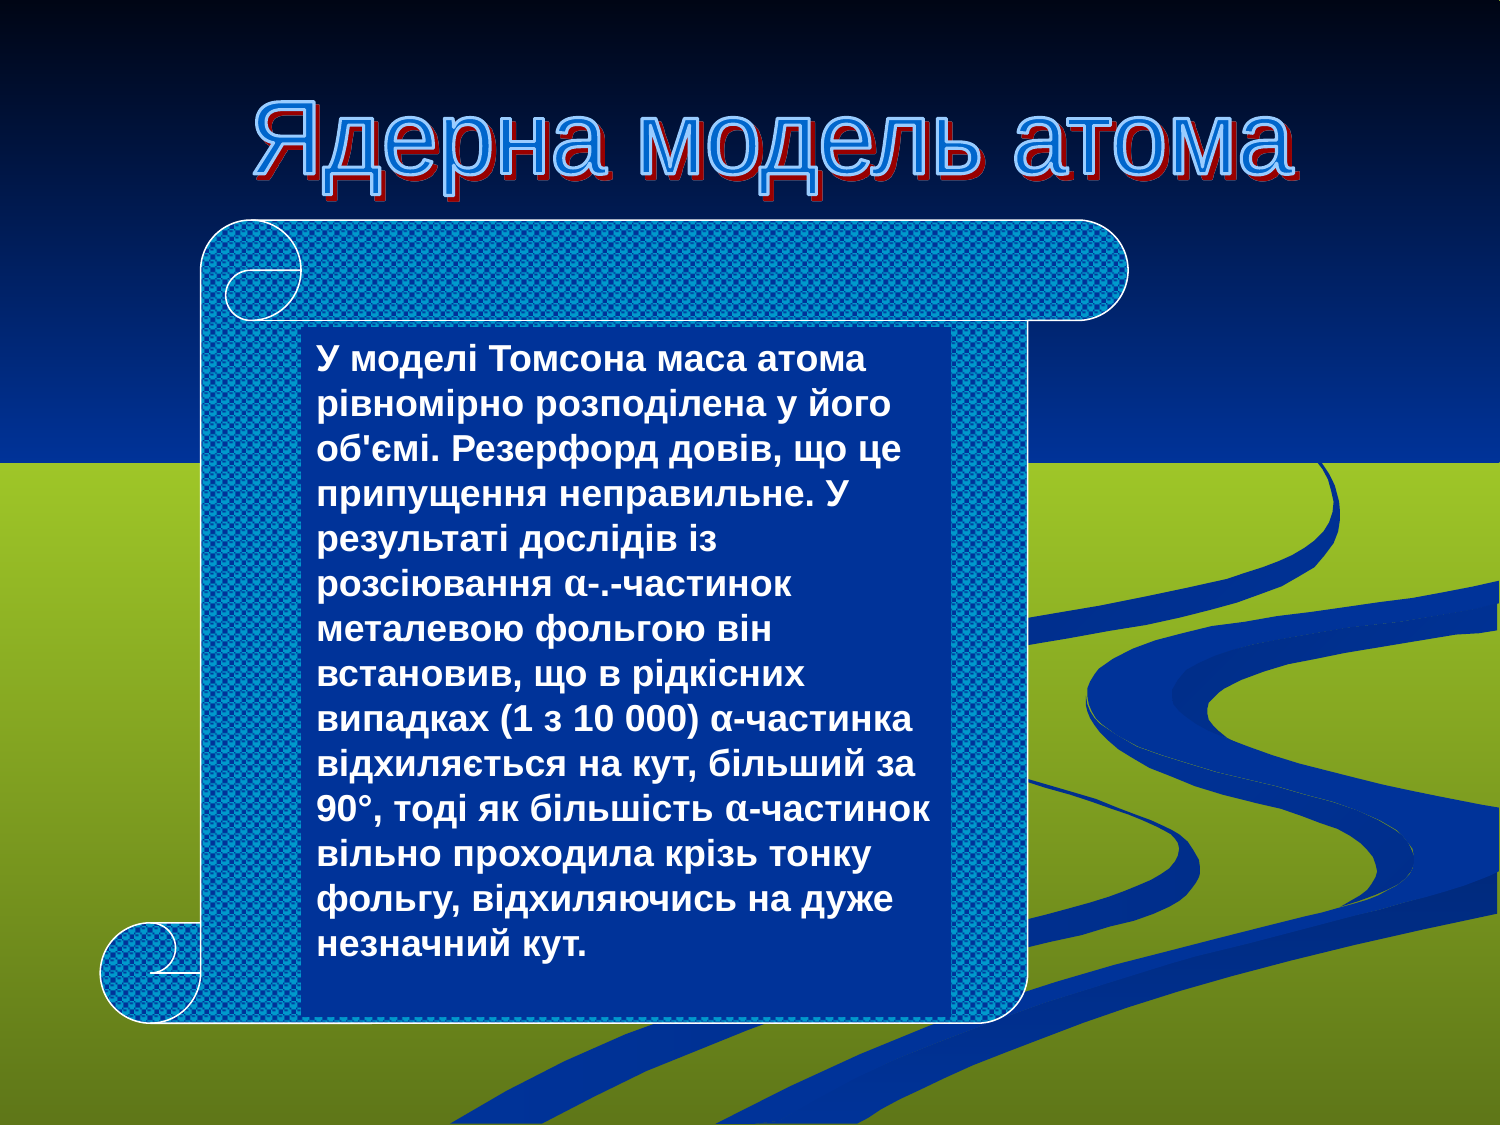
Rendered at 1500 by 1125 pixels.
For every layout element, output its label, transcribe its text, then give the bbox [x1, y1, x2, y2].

title [75, 45, 1426, 233]
text_box Ядерна модель атома [759, 118, 817, 195]
text_box Ядерна модель атома [554, 117, 607, 175]
text_box Ядерна модель атома [253, 101, 315, 174]
text_box Ядерна модель атома [1174, 118, 1231, 174]
text_box Ядерна модель атома [501, 118, 544, 174]
text_box Ядерна модель атома [1115, 117, 1164, 175]
text_box Ядерна модель атома [323, 118, 380, 195]
text_box Ядерна модель атома [822, 117, 871, 175]
text_box [100, 233, 1129, 1024]
text_box Ядерна модель атома [385, 117, 434, 175]
text_box Ядерна модель атома [641, 118, 698, 174]
text_box Ядерна модель атома [444, 117, 491, 196]
text_box Ядерна модель атома [871, 118, 924, 175]
text_box Ядерна модель атома [1067, 118, 1111, 174]
text_box Ядерна модель атома [937, 118, 979, 174]
text_box Ядерна модель атома [1015, 117, 1068, 175]
text_box У моделі Томсона маса атома рівномірно розподілена у його об'ємі. Резерфорд довів, що це припущення неправильне. У результаті дослідів із розсіювання α-.-частинок металевою фольгою він встановив, що в рідкісних випадках (1 з 10 000) α-частинка відхиляється на кут, більший за 90°, тоді як більшість α-частинок вільно проходила крізь тонку фольгу, відхиляючись на дуже незначний кут. [301, 327, 951, 1017]
text_box Ядерна модель атома [708, 117, 757, 175]
text_box Ядерна модель атома [1241, 117, 1294, 175]
